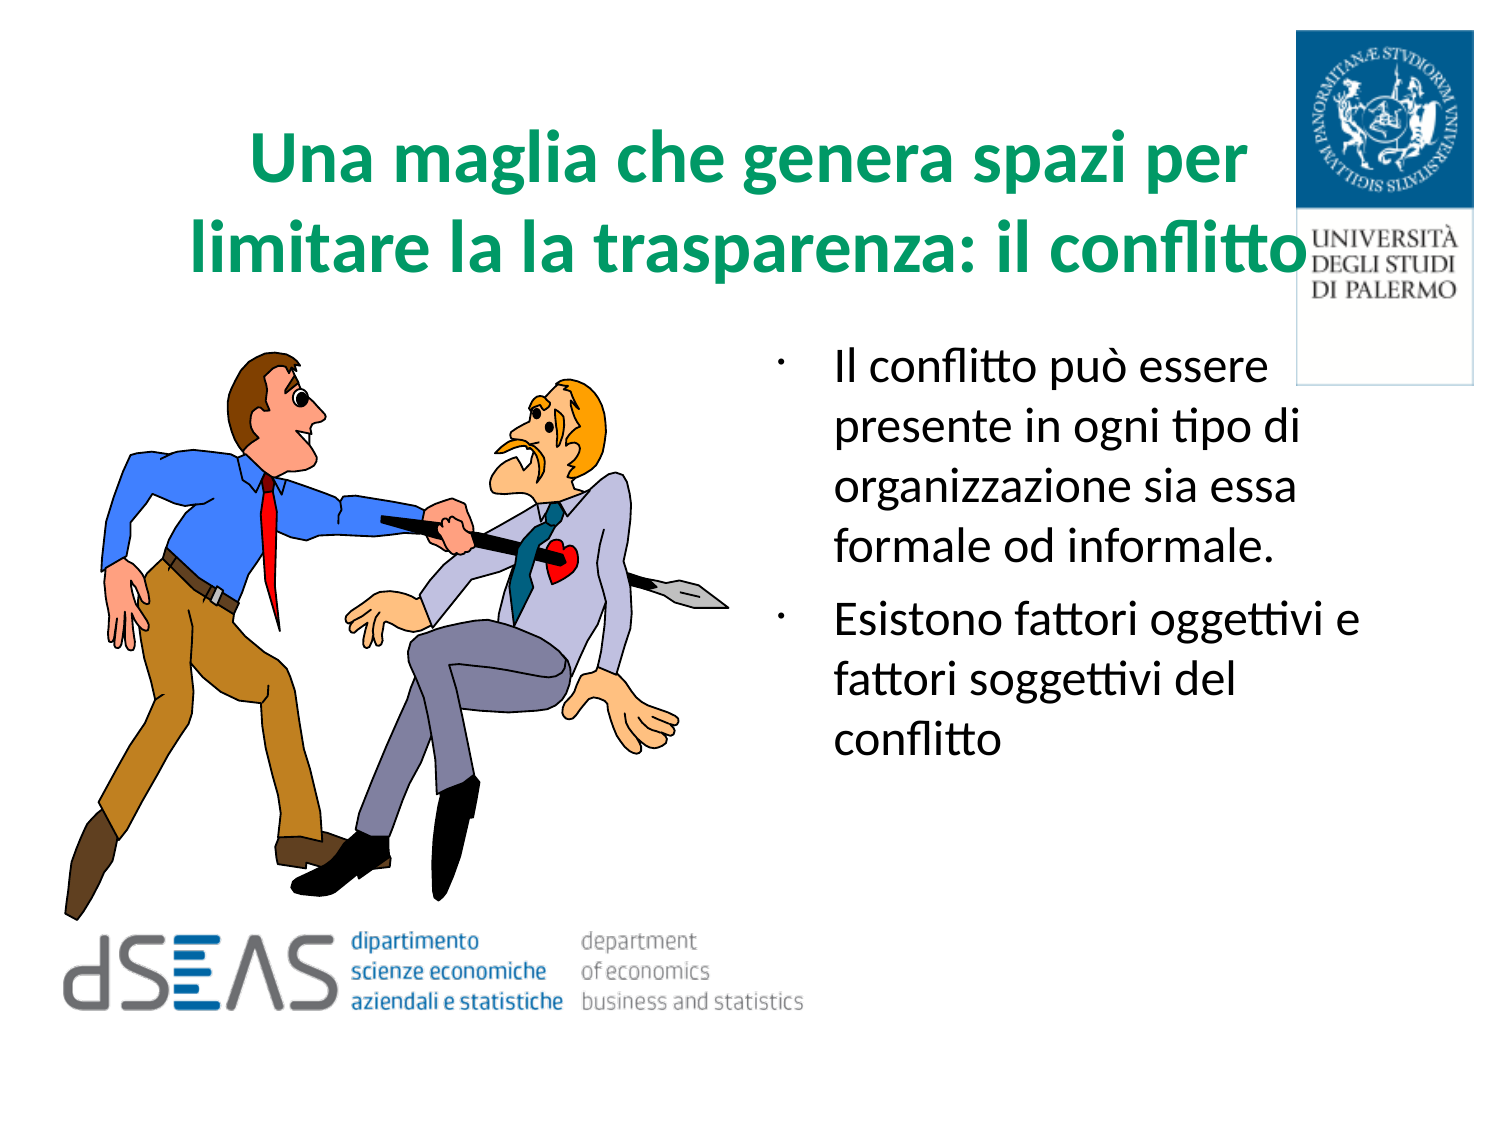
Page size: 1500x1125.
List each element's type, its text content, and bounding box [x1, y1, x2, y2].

text_box Il conflitto può essere presente in ogni tipo di organizzazione sia essa formale od informale. Esistono fattori oggettivi e fattori soggettivi del conflitto [762, 324, 1388, 1000]
title Una maglia che genera spazi per limitare la la trasparenza: il conflitto [112, 99, 1388, 225]
picture [1296, 30, 1474, 386]
picture [41, 350, 833, 1071]
